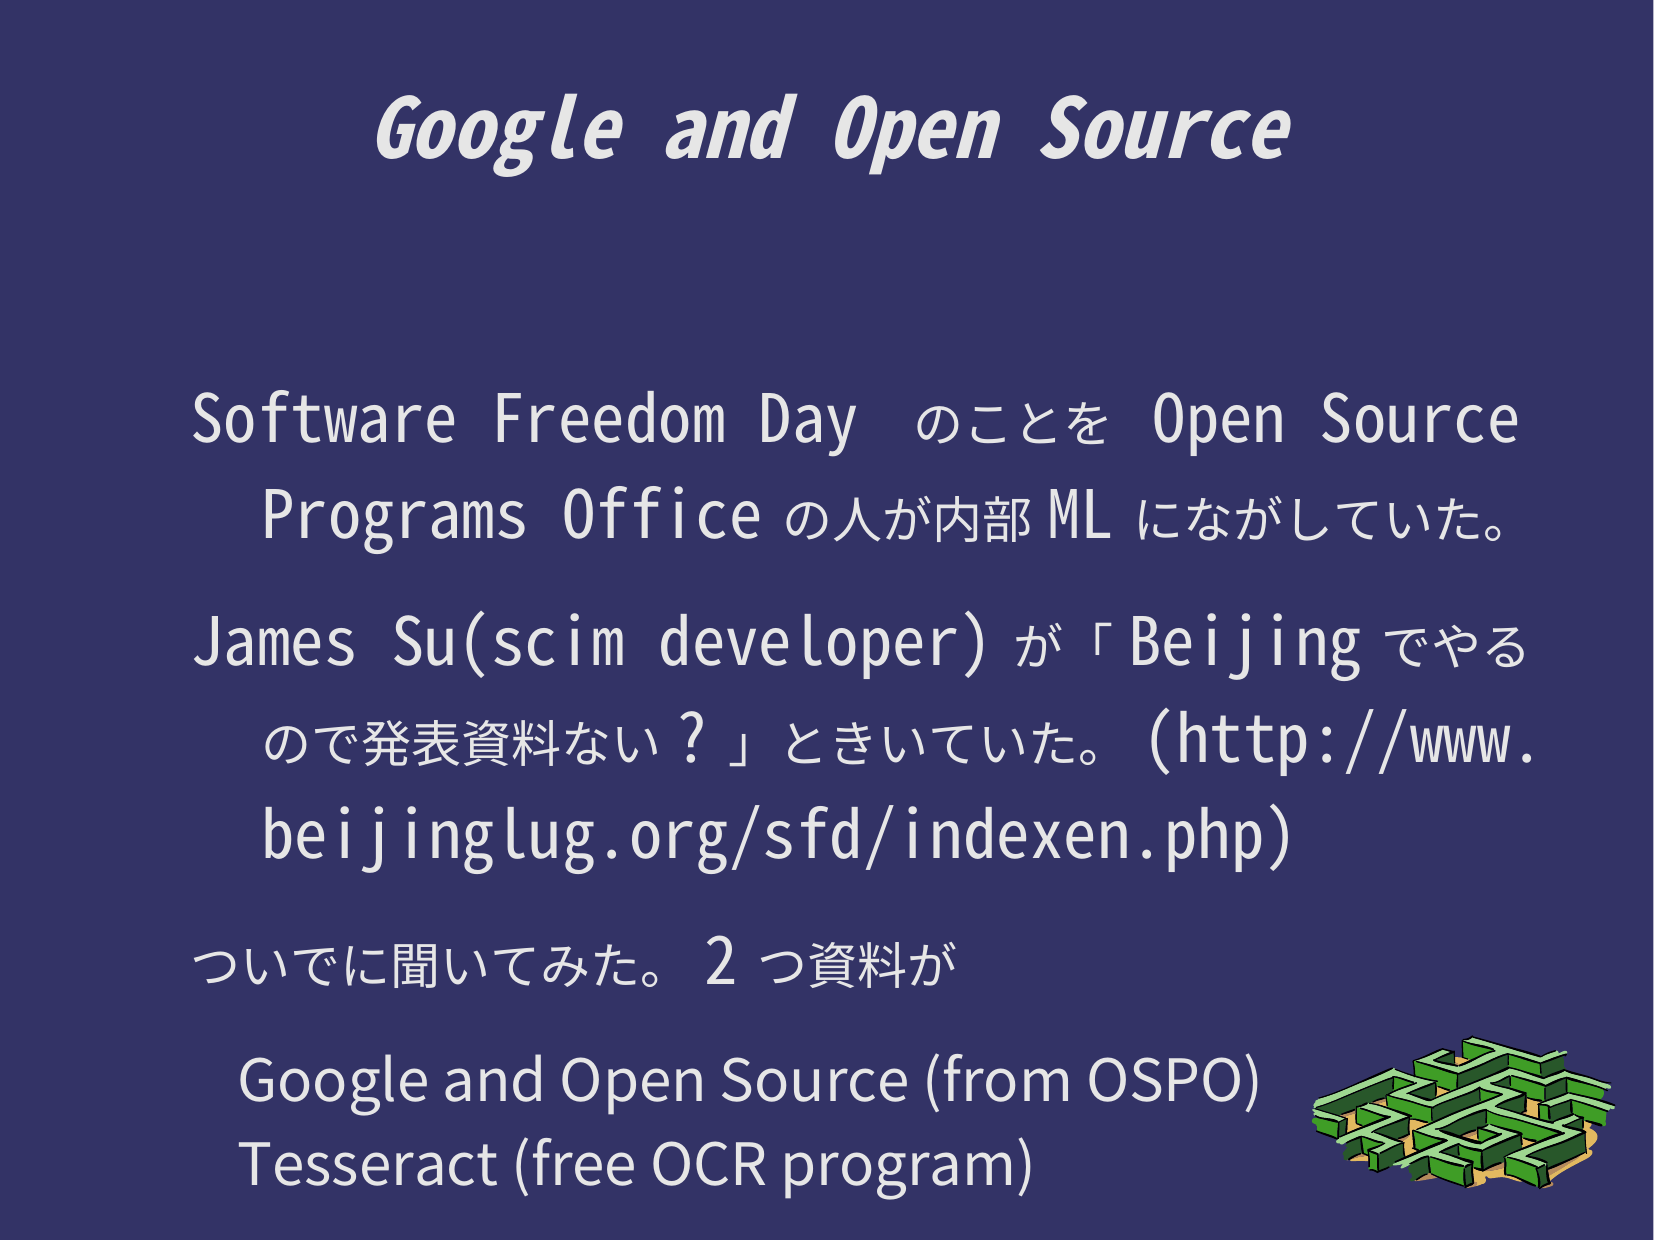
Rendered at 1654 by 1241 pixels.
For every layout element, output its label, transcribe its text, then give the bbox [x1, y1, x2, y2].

title Google and Open Source [121, 19, 1534, 227]
list Software Freedom Day のことを Open Source Programs Officeの人が内部MLにながしていた。 James Su(scim developer)が「Beijingでやるので発表資料ない?」ときいていた。(http://www.beijinglug.org/sfd/indexen.php) ついでに聞いてみた。2つ資料が Google and Open Source (from OSPO) Tesseract (free OCR program) [178, 364, 1570, 1147]
